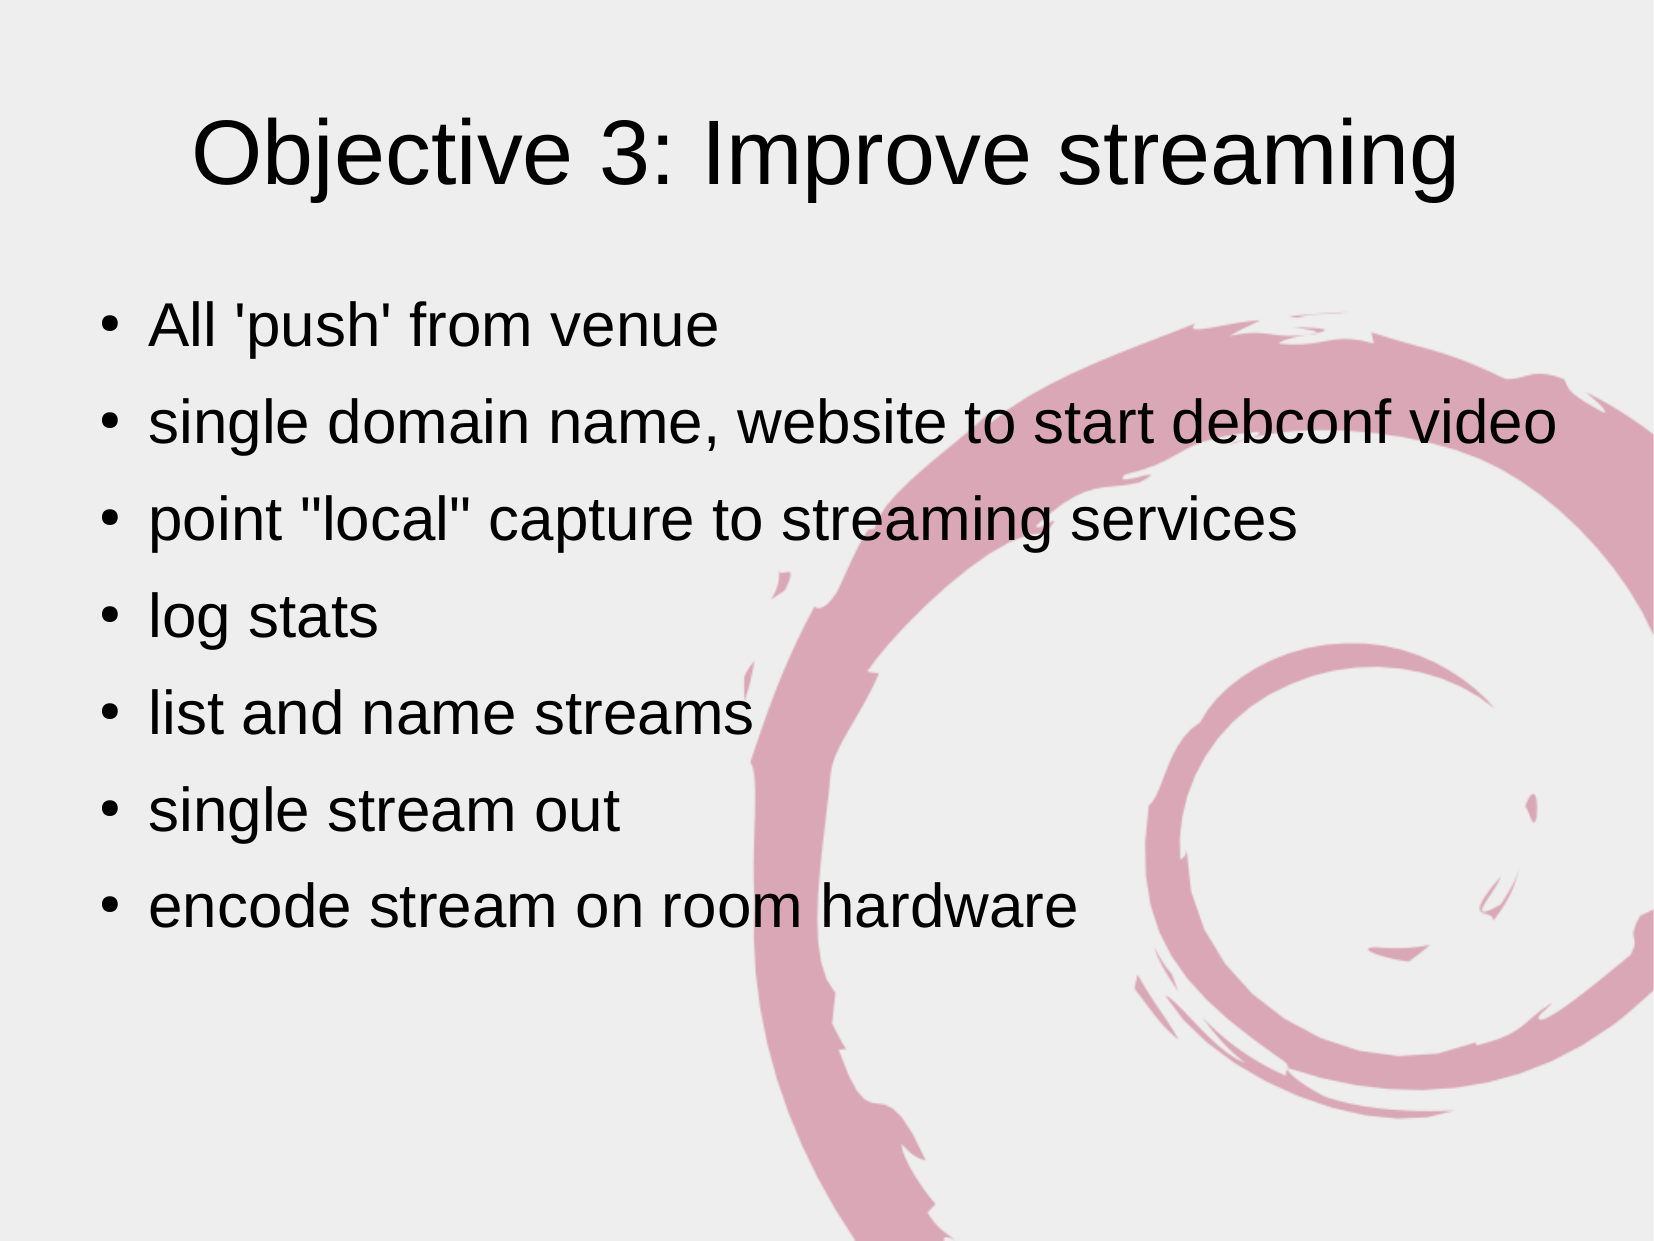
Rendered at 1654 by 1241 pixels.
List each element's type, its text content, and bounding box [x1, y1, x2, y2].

title Objective 3: Improve streaming [82, 49, 1571, 257]
list All 'push' from venue single domain name, website to start debconf video point "local" capture to streaming services log stats list and name streams single stream out encode stream on room hardware [82, 290, 1571, 1010]
picture [0, 0, 1654, 1241]
